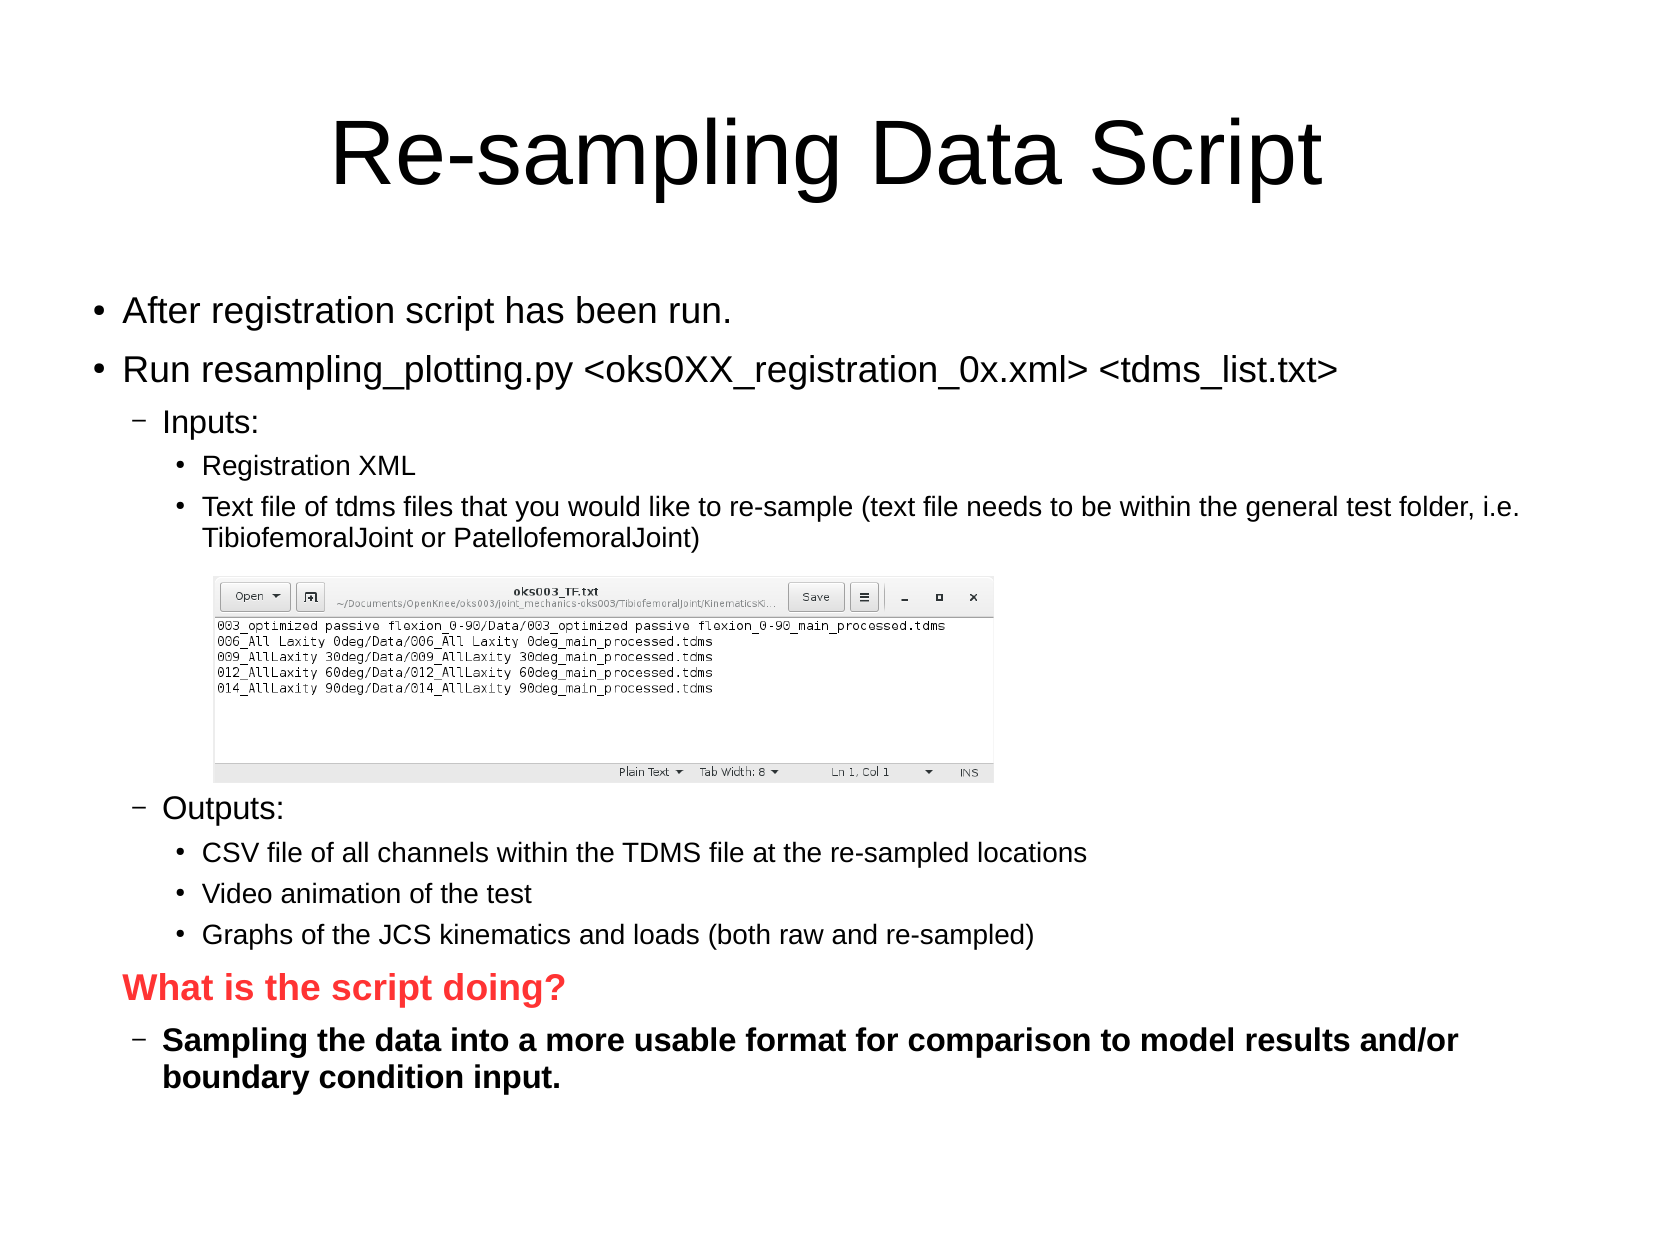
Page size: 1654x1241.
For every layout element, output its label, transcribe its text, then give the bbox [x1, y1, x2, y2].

title Re-sampling Data Script [82, 49, 1571, 257]
list After registration script has been run. Run resampling_plotting.py <oks0XX_registration_0x.xml> <tdms_list.txt> Inputs: Registration XML Text file of tdms files that you would like to re-sample (text file needs to be within the general test folder, i.e. TibiofemoralJoint or PatellofemoralJoint) Outputs: CSV file of all channels within the TDMS file at the re-sampled locations Video animation of the test Graphs of the JCS kinematics and loads (both raw and re-sampled) What is the script doing? Sampling the data into a more usable format for comparison to model results and/or boundary condition input. [82, 290, 1571, 1107]
picture [213, 576, 994, 783]
